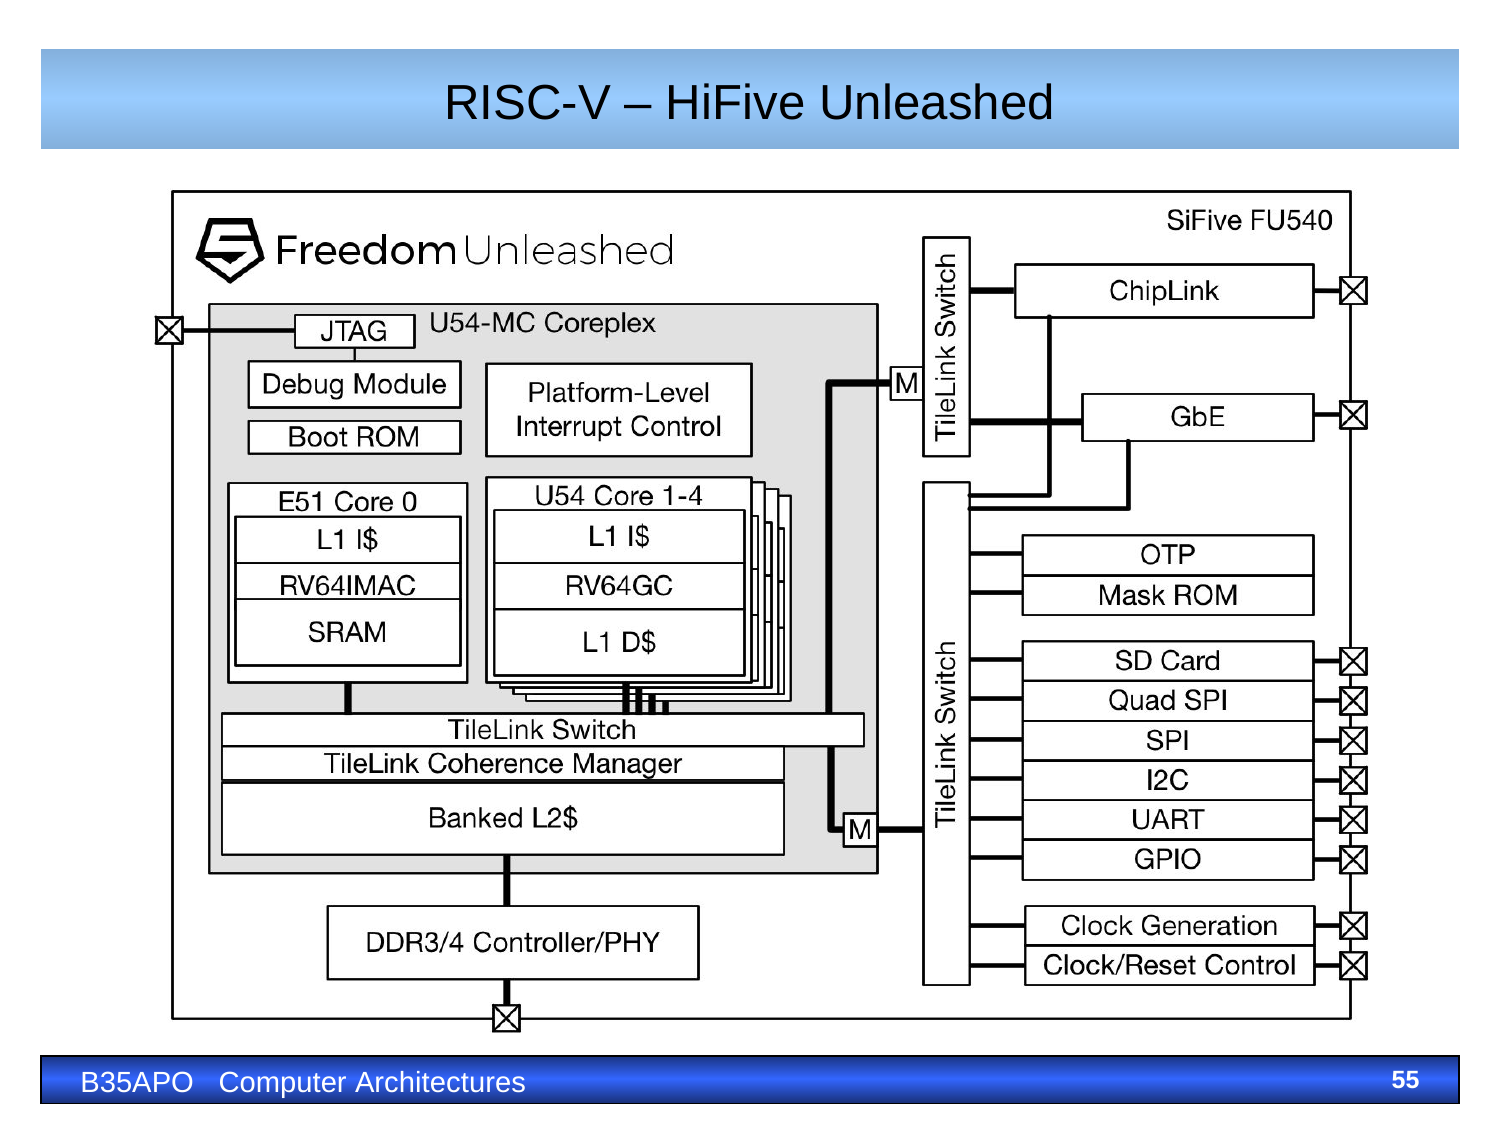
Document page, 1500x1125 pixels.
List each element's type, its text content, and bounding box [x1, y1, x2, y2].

title RISC-V – HiFive Unleashed [41, 49, 1459, 149]
picture [153, 188, 1369, 1033]
